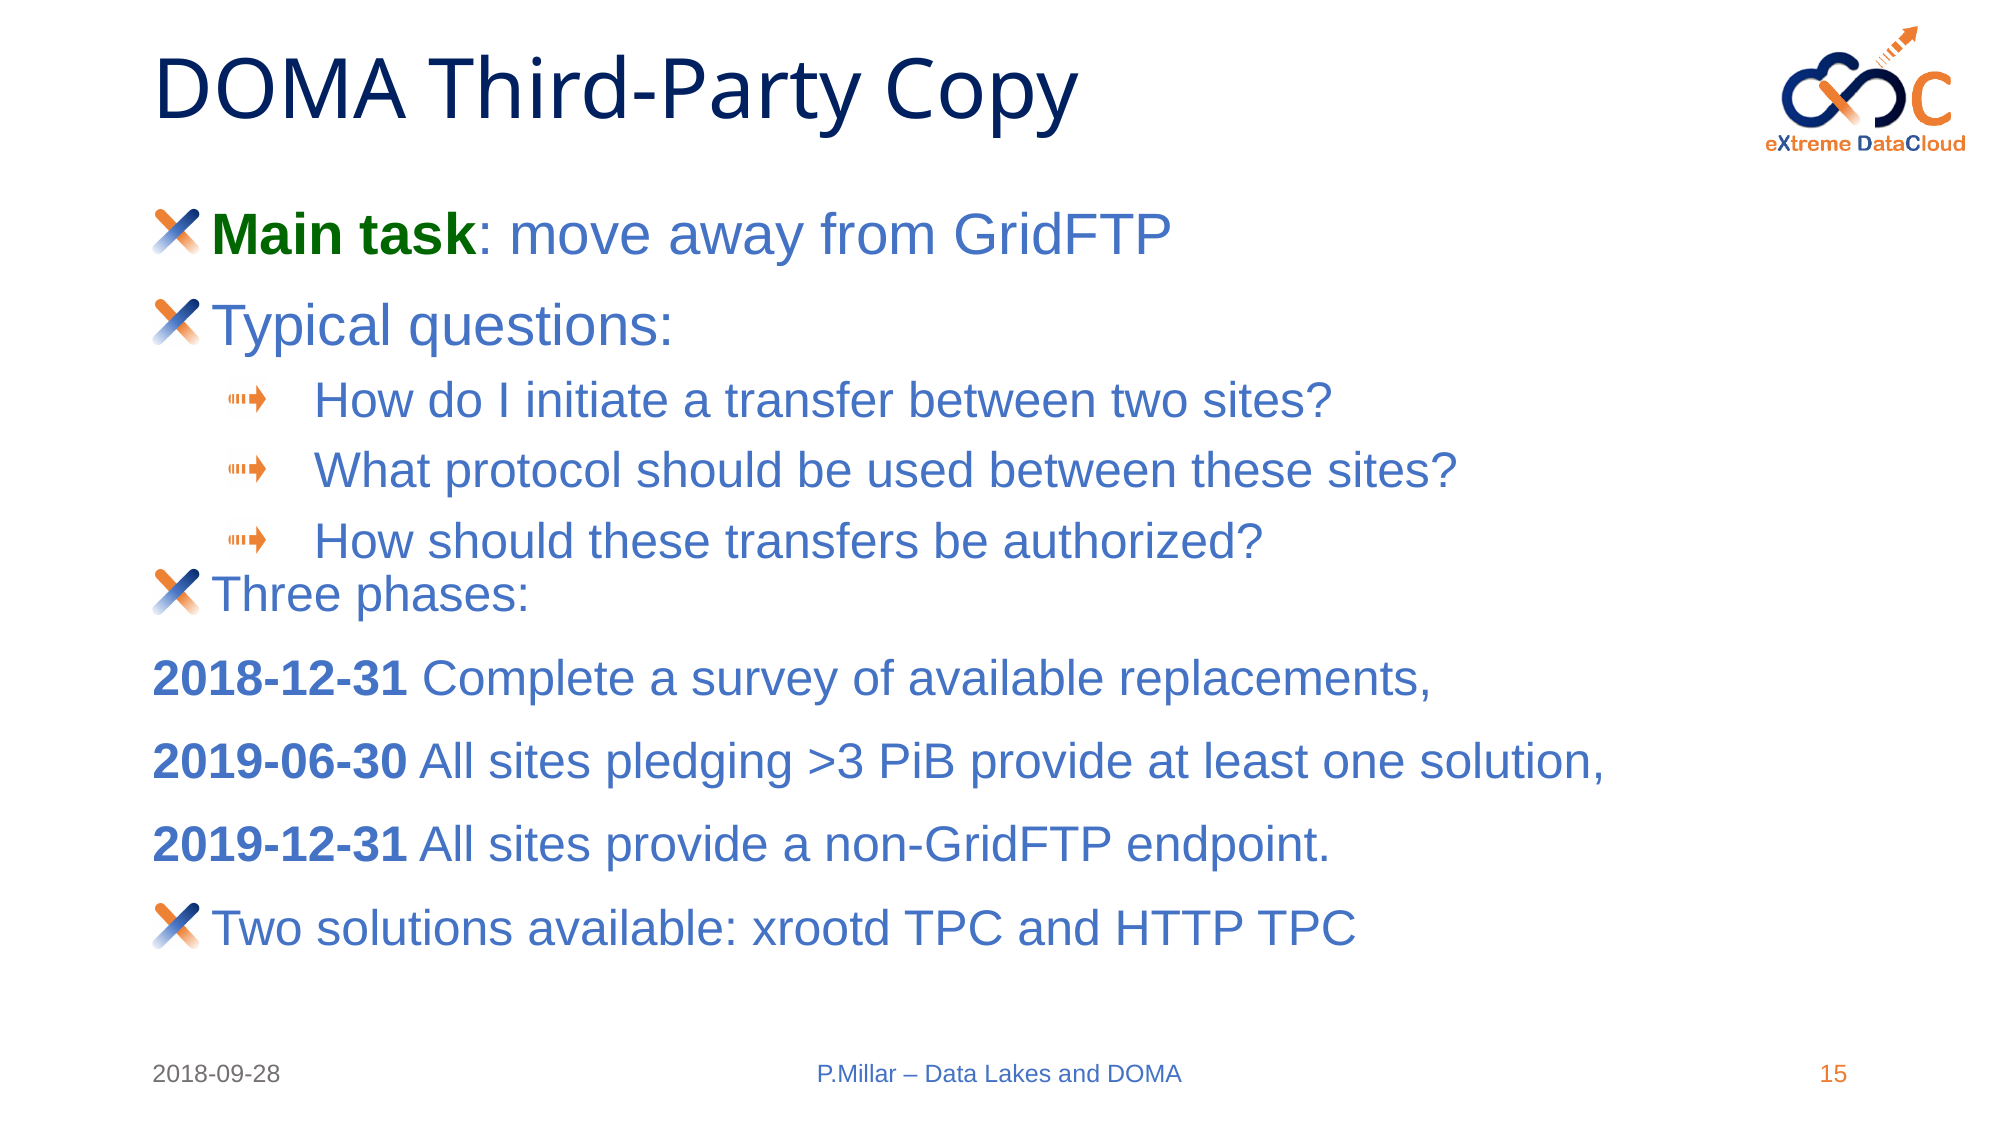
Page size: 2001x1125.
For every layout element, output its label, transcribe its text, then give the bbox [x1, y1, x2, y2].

slide_number <number> [1412, 1042, 1863, 1103]
list Main task: move away from GridFTP Typical questions: How do I initiate a transfer between two sites? What protocol should be used between these sites? How should these transfers be authorized? Three phases: 2018-12-31 Complete a survey of available replacements, 2019-06-30 All sites pledging >3 PiB provide at least one solution, 2019-12-31 All sites provide a non-GridFTP endpoint. Two solutions available: xrootd TPC and HTTP TPC [137, 189, 1863, 1014]
title DOMA Third-Party Copy [137, 18, 1777, 152]
slide_number 2018-09-28 [137, 1042, 588, 1103]
footer P.Millar – Data Lakes and DOMA [662, 1042, 1338, 1103]
picture [1740, 18, 1985, 170]
